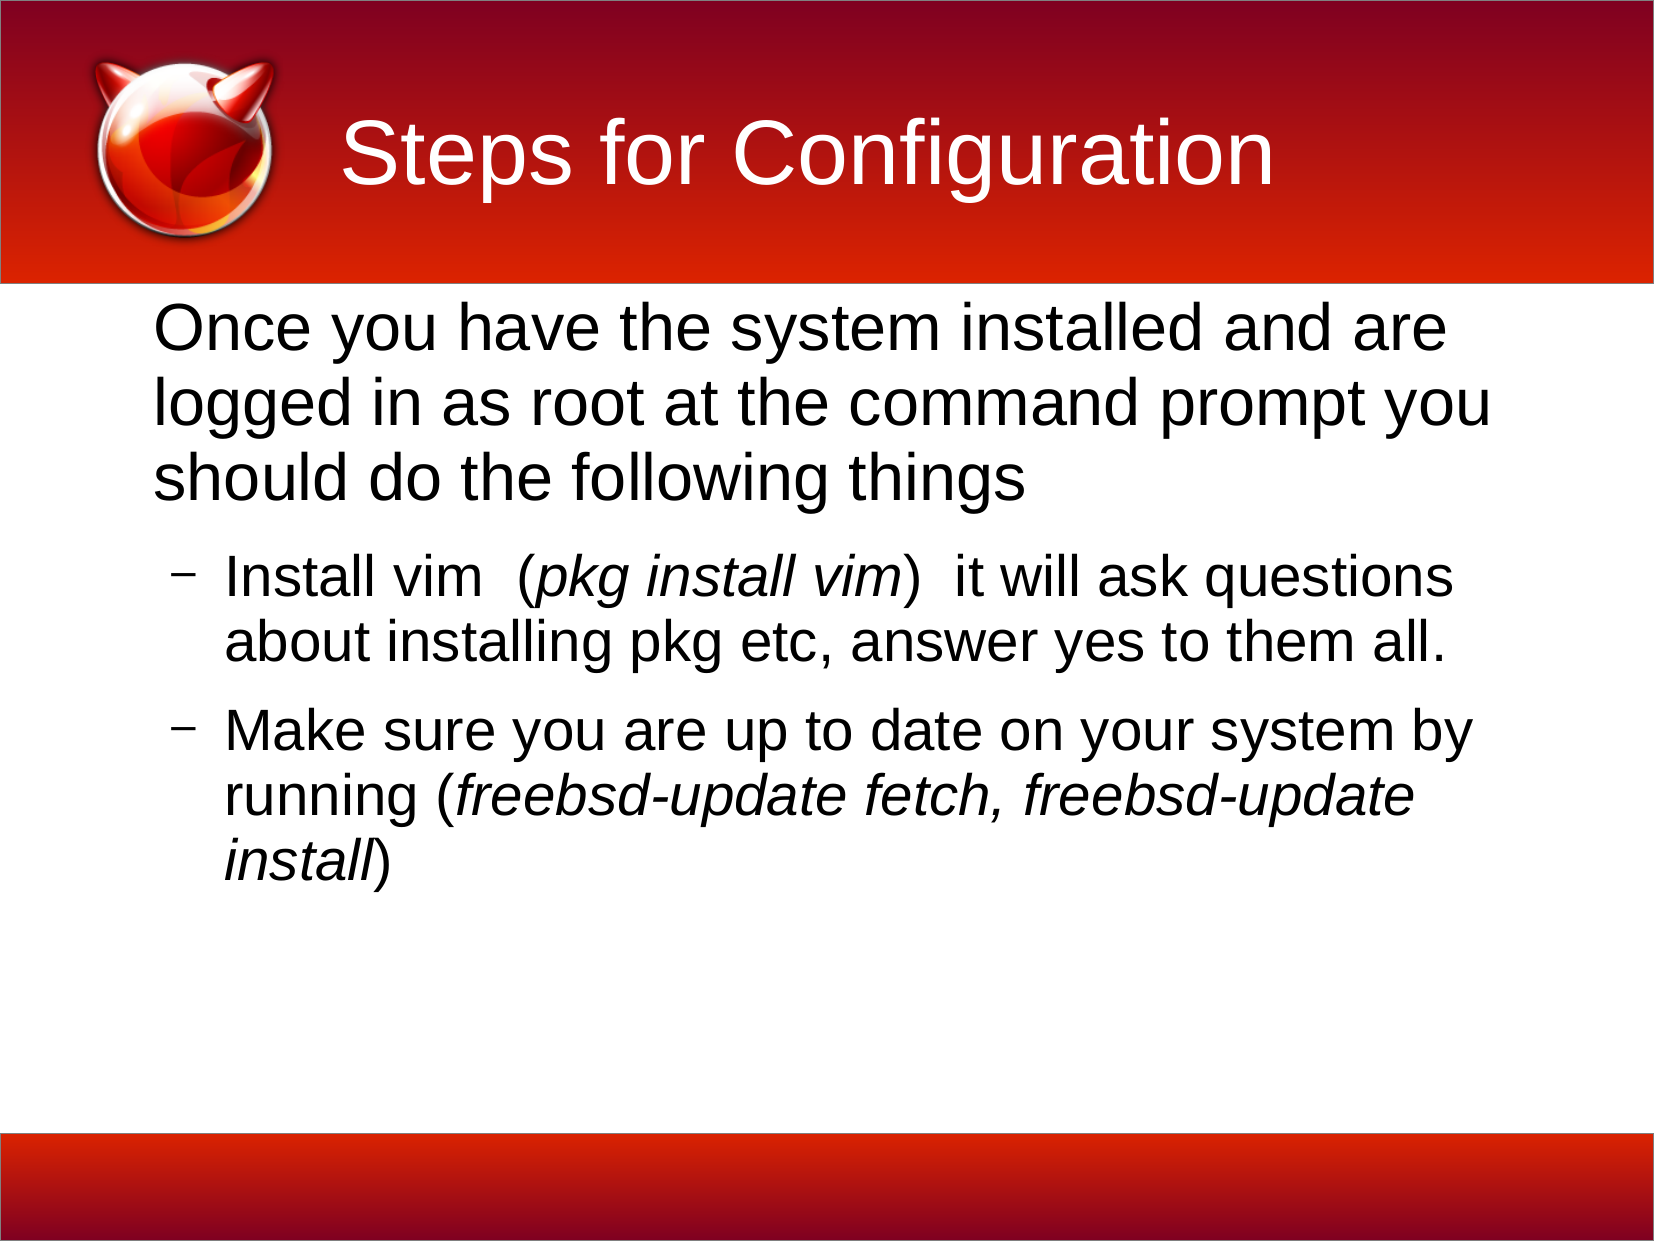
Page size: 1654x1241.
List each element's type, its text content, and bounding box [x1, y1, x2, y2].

title Steps for Configuration [82, 49, 1536, 257]
list Once you have the system installed and are logged in as root at the command prompt you should do the following things Install vim (pkg install vim) it will ask questions about installing pkg etc, answer yes to them all. Make sure you are up to date on your system by running (freebsd-update fetch, freebsd-update install) [82, 290, 1538, 1010]
